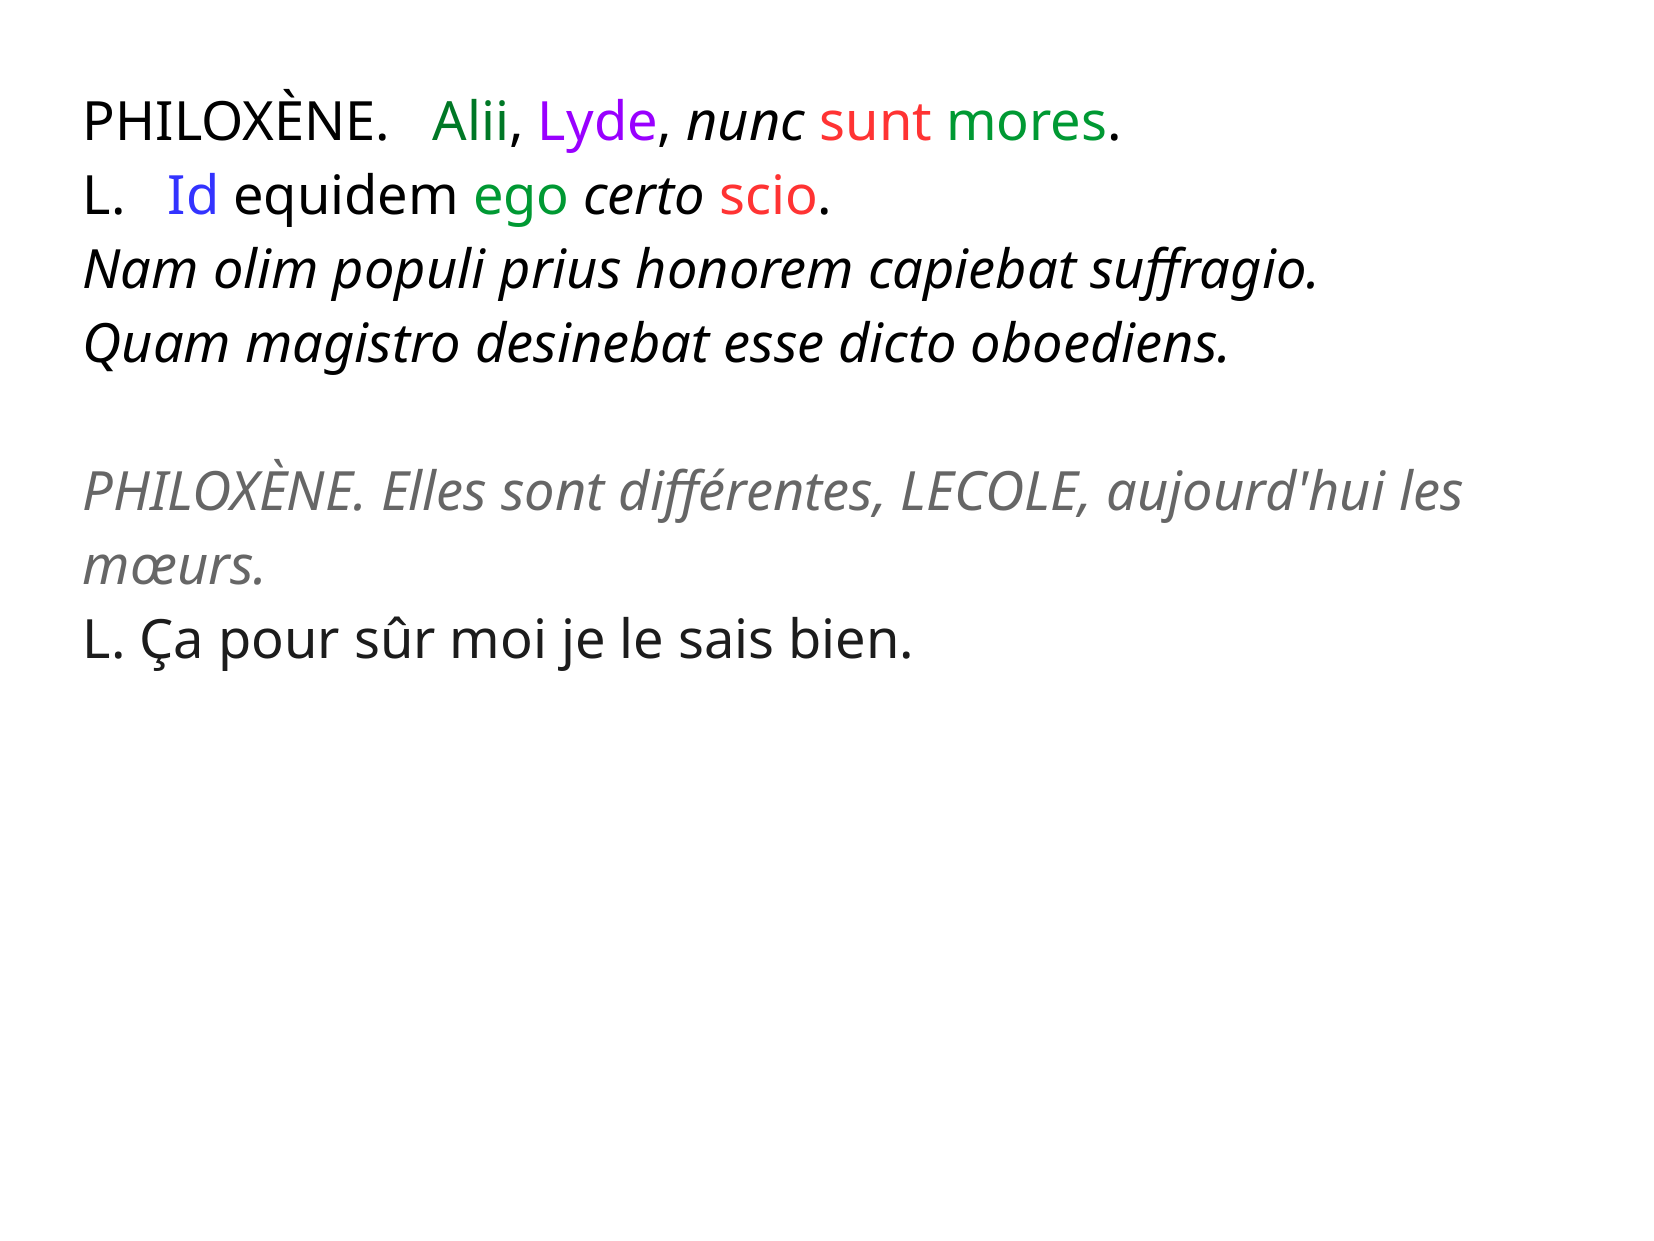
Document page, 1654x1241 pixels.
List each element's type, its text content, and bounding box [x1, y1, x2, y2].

list PHILOXÈNE. Alii, Lyde, nunc sunt mores. L. Id equidem ego certo scio. Nam olim populi prius honorem capiebat suffragio. Quam magistro desinebat esse dicto oboediens. PHILOXÈNE. Elles sont différentes, LECOLE, aujourd'hui les mœurs. L. Ça pour sûr moi je le sais bien. [82, 82, 1571, 1109]
